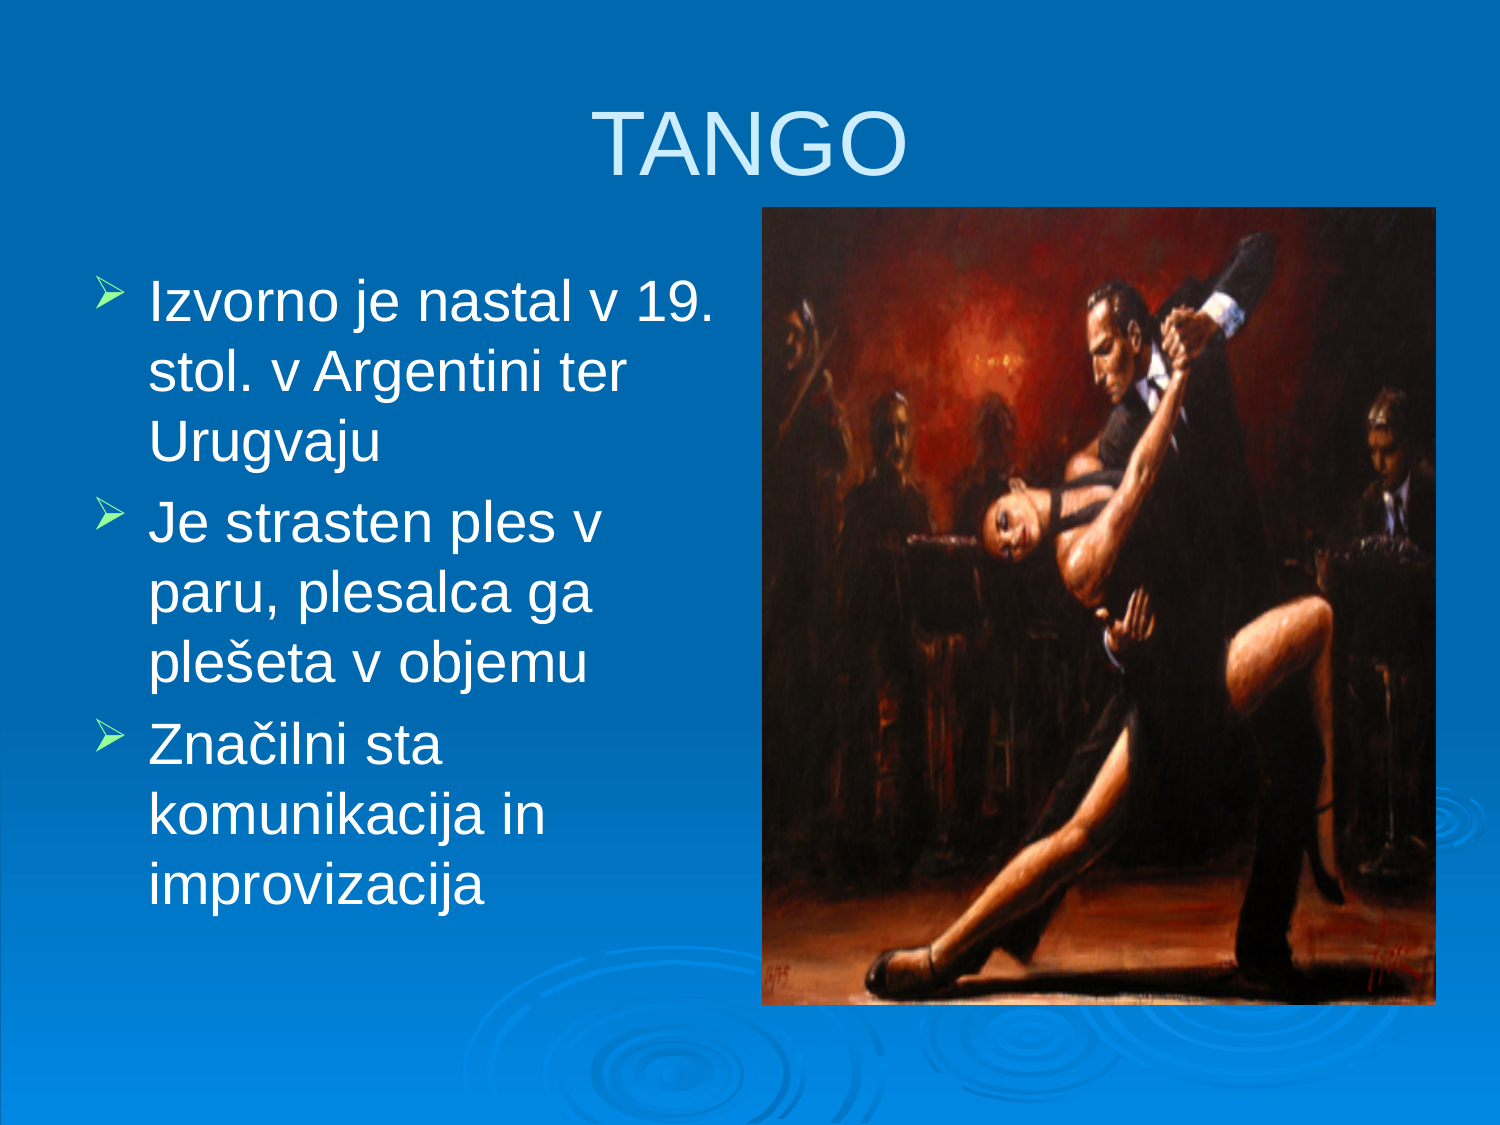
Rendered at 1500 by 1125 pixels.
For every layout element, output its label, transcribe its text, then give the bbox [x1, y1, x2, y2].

list Izvorno je nastal v 19. stol. v Argentini ter Urugvaju Je strasten ples v paru, plesalca ga plešeta v objemu Značilni sta komunikacija in improvizacija [76, 255, 740, 998]
picture [762, 207, 1436, 1005]
title TANGO [75, 45, 1425, 233]
